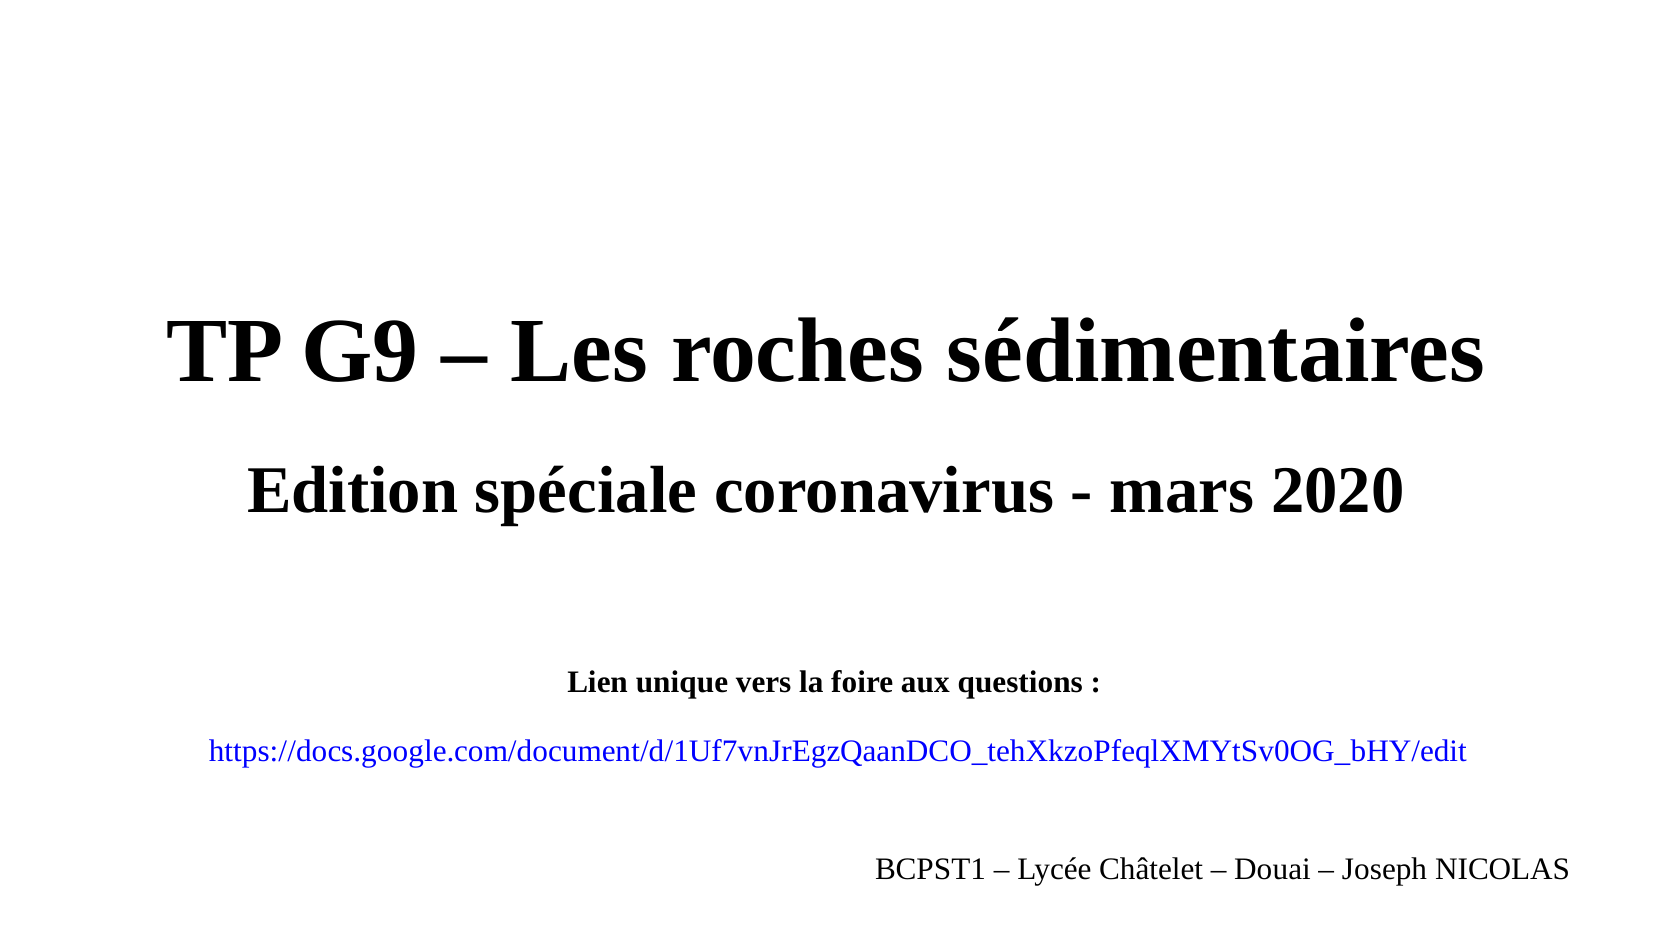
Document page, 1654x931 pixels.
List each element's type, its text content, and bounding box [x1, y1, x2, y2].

text_box Lien unique vers la foire aux questions : https://docs.google.com/document/d/1Uf7vnJrEgzQaanDCO_tehXkzoPfeqlXMYtSv0OG_bHY/edit [118, 652, 1560, 815]
text_box Edition spéciale coronavirus - mars 2020 [82, 401, 1571, 579]
title TP G9 – Les roches sédimentaires [82, 273, 1571, 401]
text_box BCPST1 – Lycée Châtelet – Douai – Joseph NICOLAS [637, 832, 1571, 905]
